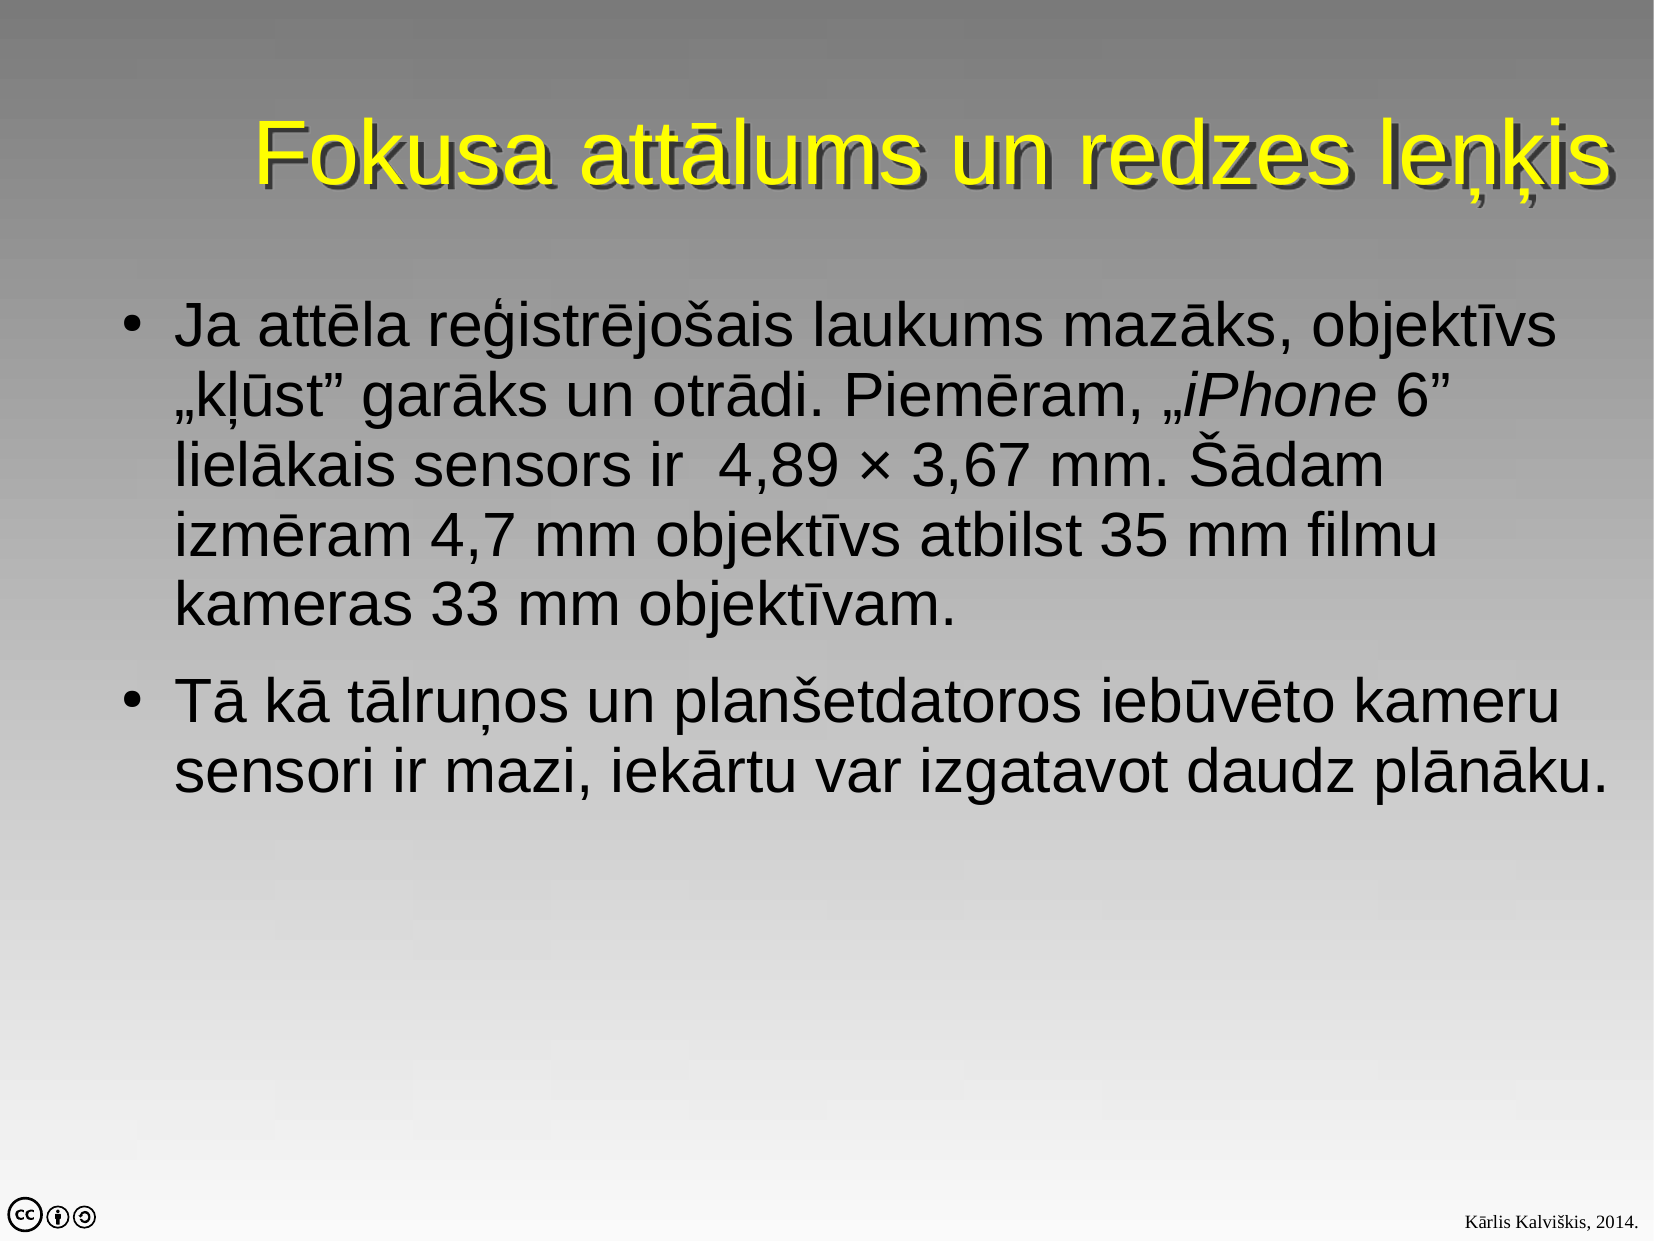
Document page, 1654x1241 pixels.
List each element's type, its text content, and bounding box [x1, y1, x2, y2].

list Ja attēla reģistrējošais laukums mazāks, objektīvs „kļūst” garāks un otrādi. Piemēram, „iPhone 6” lielākais sensors ir 4,89 × 3,67 mm. Šādam izmēram 4,7 mm objektīvs atbilst 35 mm filmu kameras 33 mm objektīvam. Tā kā tālruņos un planšetdatoros iebūvēto kameru sensori ir mazi, iekārtu var izgatavot daudz plānāku. [37, 290, 1620, 1010]
picture [0, 0, 1654, 1241]
title Fokusa attālums un redzes leņķis [42, 49, 1615, 257]
